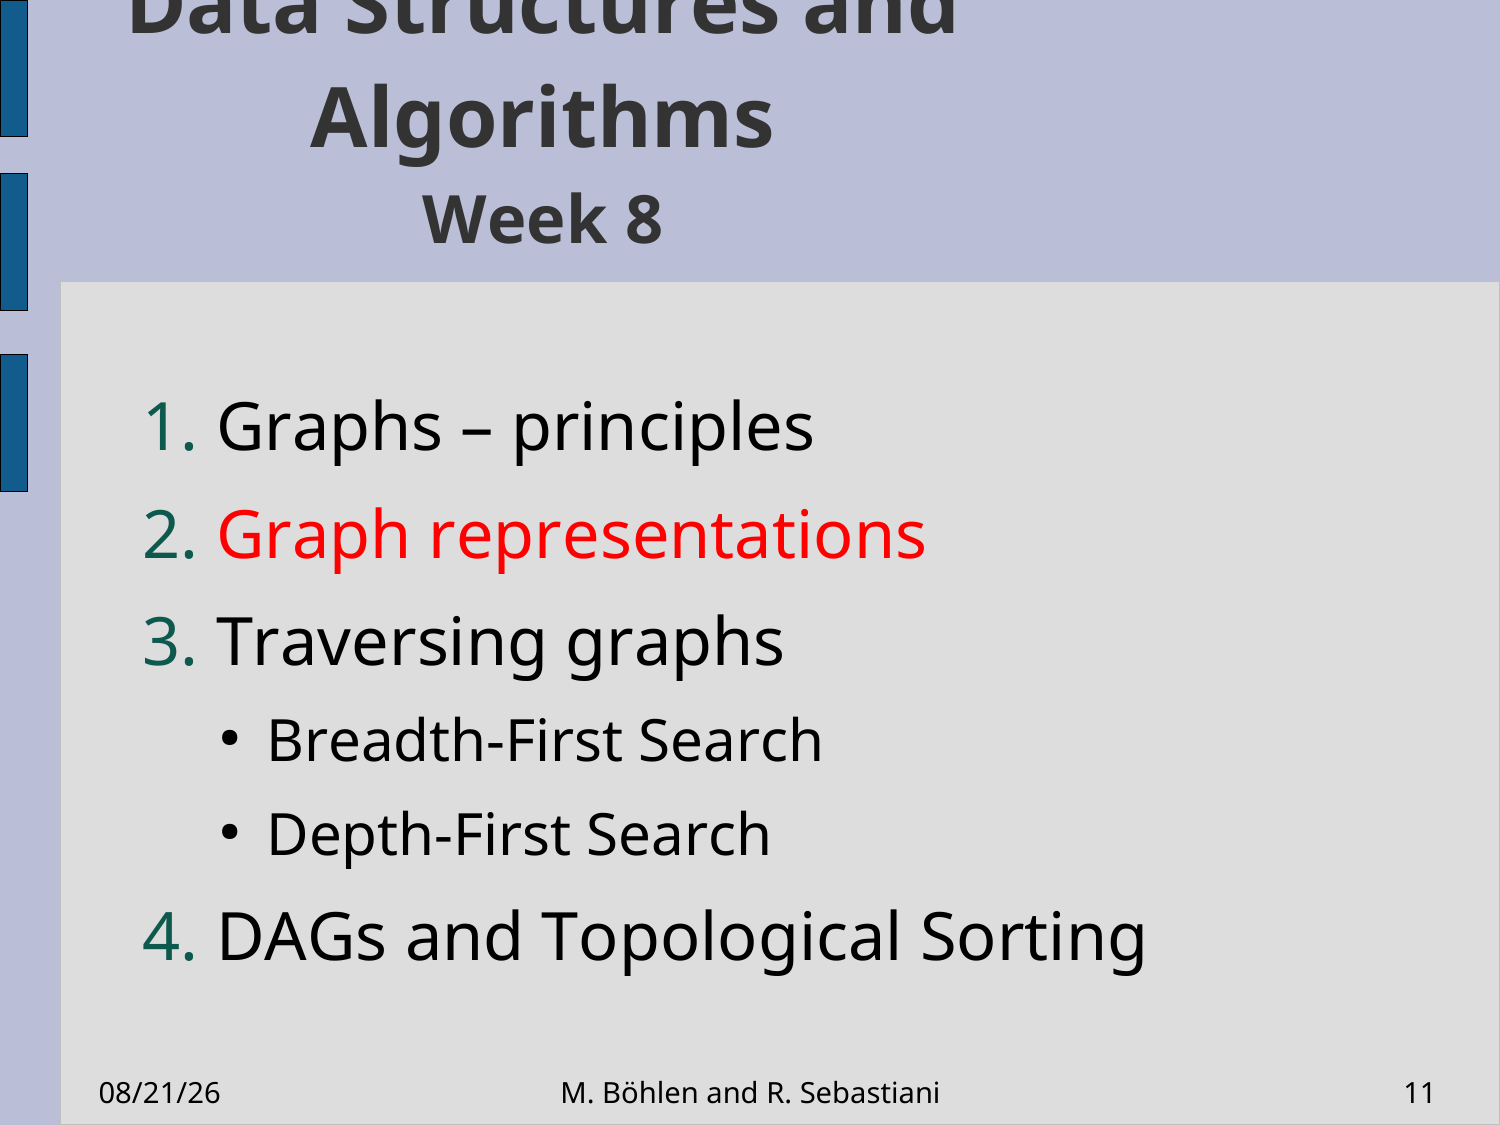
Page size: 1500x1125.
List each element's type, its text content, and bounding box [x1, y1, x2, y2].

list Graphs – principles Graph representations Traversing graphs Breadth-First Search Depth-First Search DAGs and Topological Sorting [110, 371, 1392, 1008]
title Data Structures and Algorithms Week 8 [110, 67, 1392, 271]
